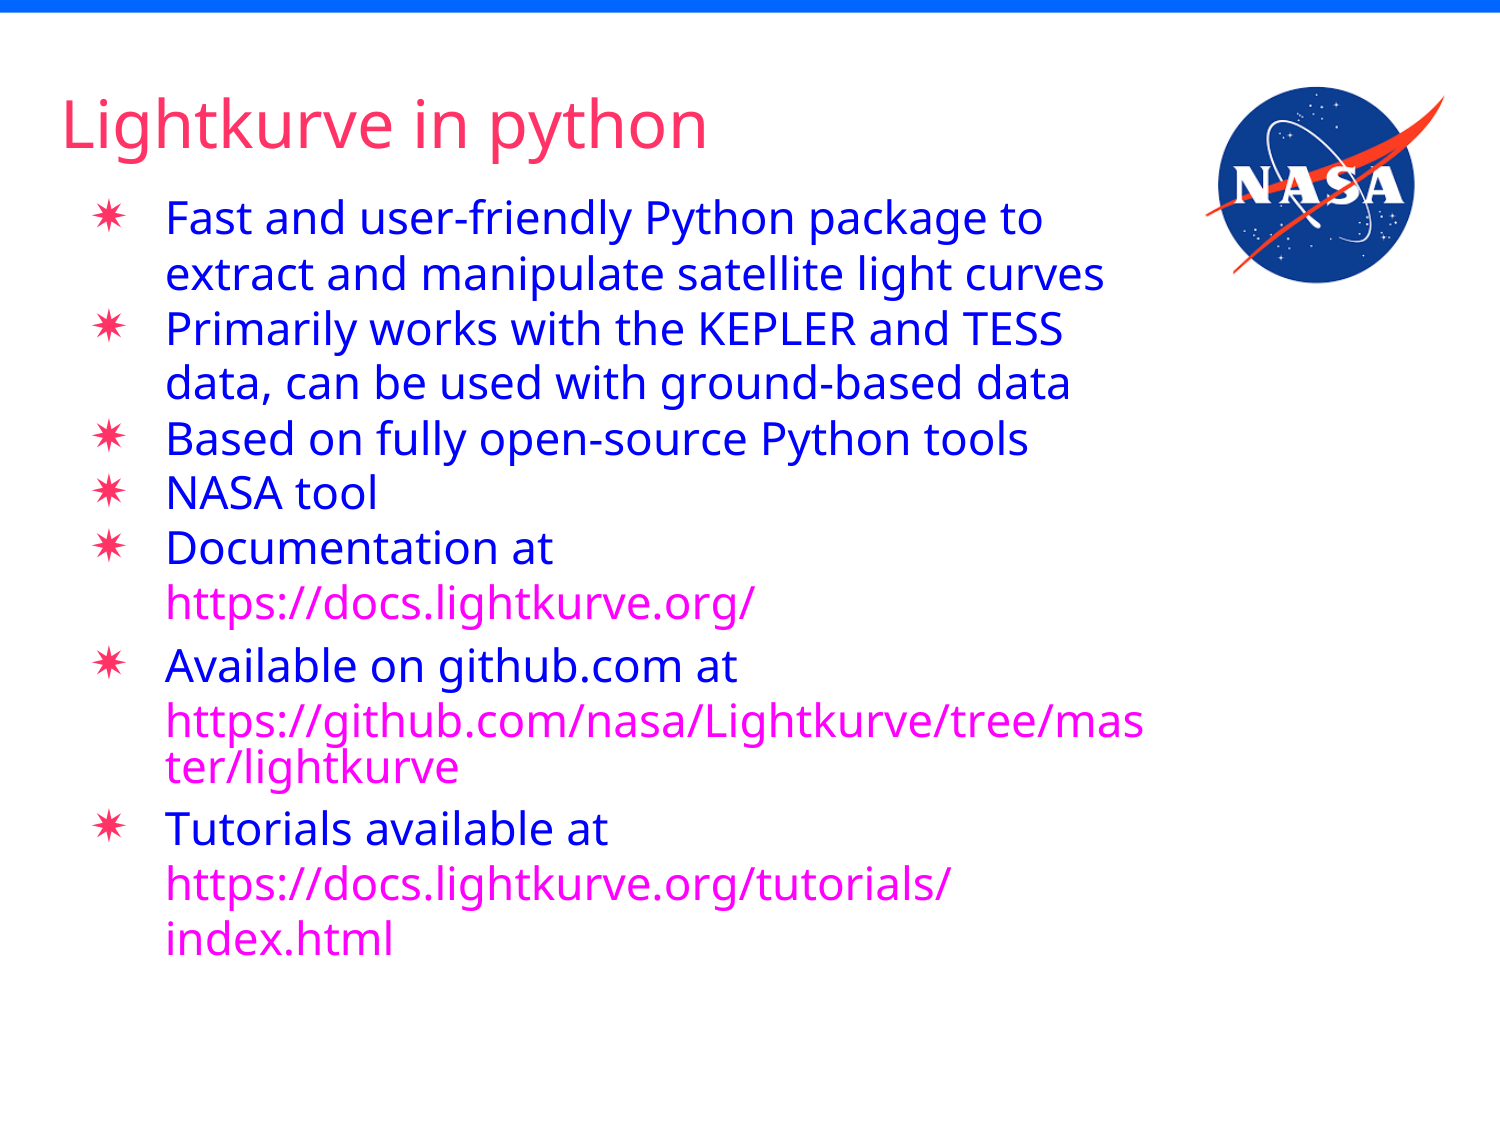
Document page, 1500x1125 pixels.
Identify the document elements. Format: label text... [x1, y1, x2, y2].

text_box Fast and user-friendly Python package to extract and manipulate satellite light curves Primarily works with the KEPLER and TESS data, can be used with ground-based data Based on fully open-source Python tools NASA tool Documentation at https://docs.lightkurve.org/ Available on github.com at https://github.com/nasa/Lightkurve/tree/master/lightkurve Tutorials available at https://docs.lightkurve.org/tutorials/index.html [75, 121, 1163, 863]
picture [1194, 75, 1463, 300]
text_box Lightkurve in python [45, 75, 826, 188]
